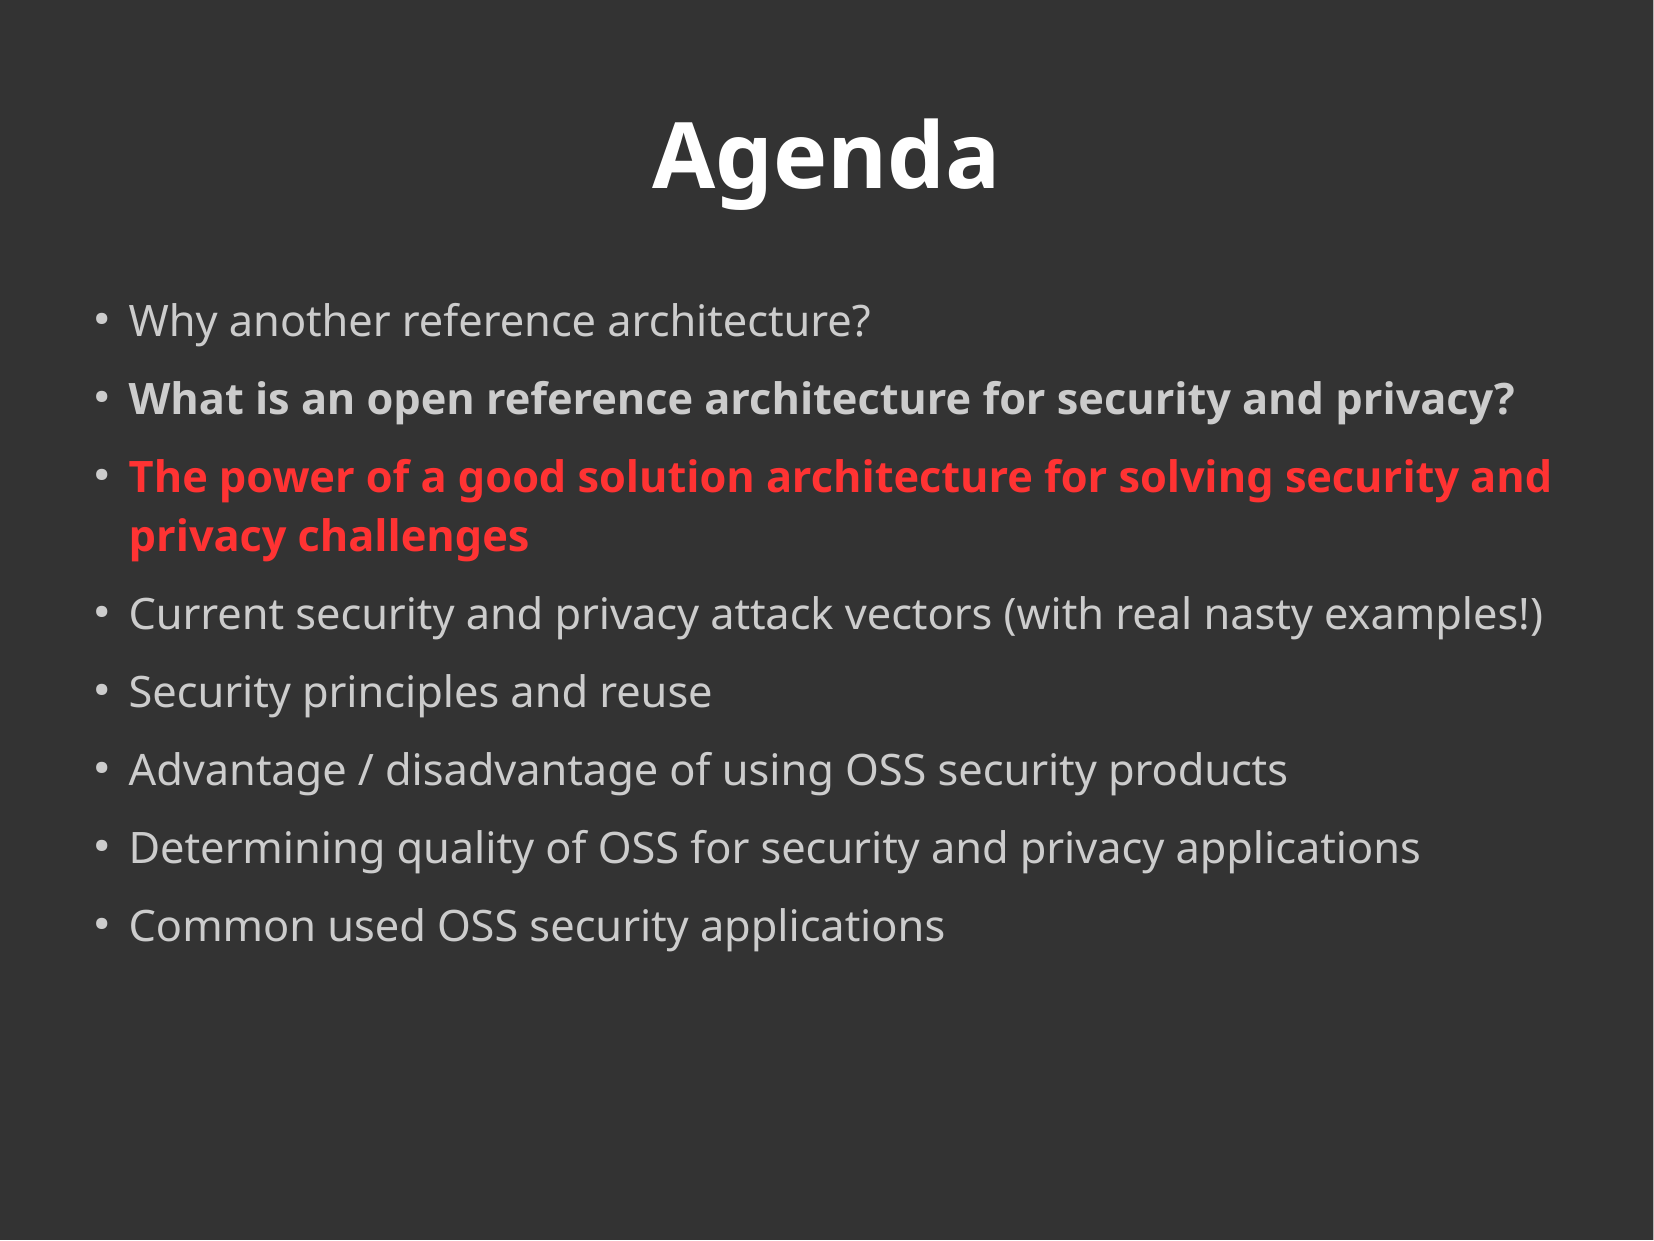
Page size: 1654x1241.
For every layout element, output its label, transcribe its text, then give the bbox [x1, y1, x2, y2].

list Why another reference architecture? What is an open reference architecture for security and privacy? The power of a good solution architecture for solving security and privacy challenges Current security and privacy attack vectors (with real nasty examples!) Security principles and reuse Advantage / disadvantage of using OSS security products Determining quality of OSS for security and privacy applications Common used OSS security applications [82, 290, 1571, 1010]
title Agenda [82, 49, 1571, 257]
